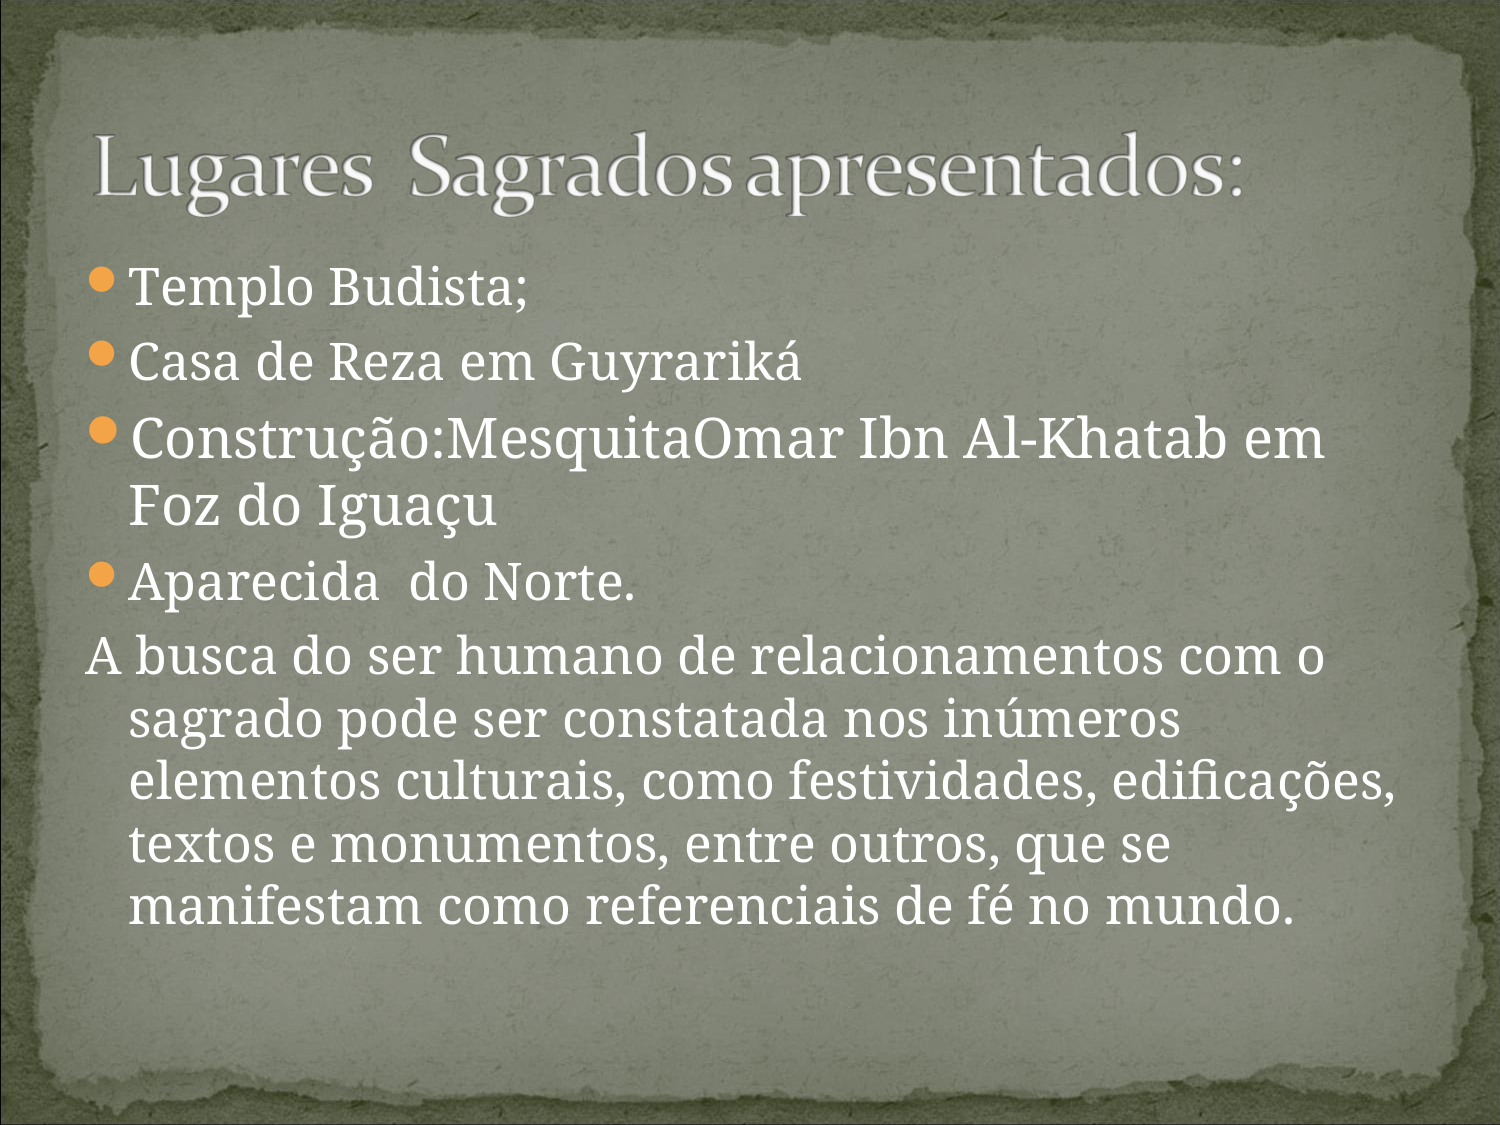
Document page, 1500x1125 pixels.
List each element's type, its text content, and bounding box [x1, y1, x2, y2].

list Templo Budista; Casa de Reza em Guyrariká Construção:MesquitaOmar Ibn Al-Khatab em Foz do Iguaçu Aparecida do Norte. A busca do ser humano de relacionamentos com o sagrado pode ser constatada nos inúmeros elementos culturais, como festividades, edificações, textos e monumentos, entre outros, que se manifestam como referenciais de fé no mundo. [70, 246, 1421, 997]
text_box [35, 23, 1427, 227]
picture [0, 0, 1500, 1125]
